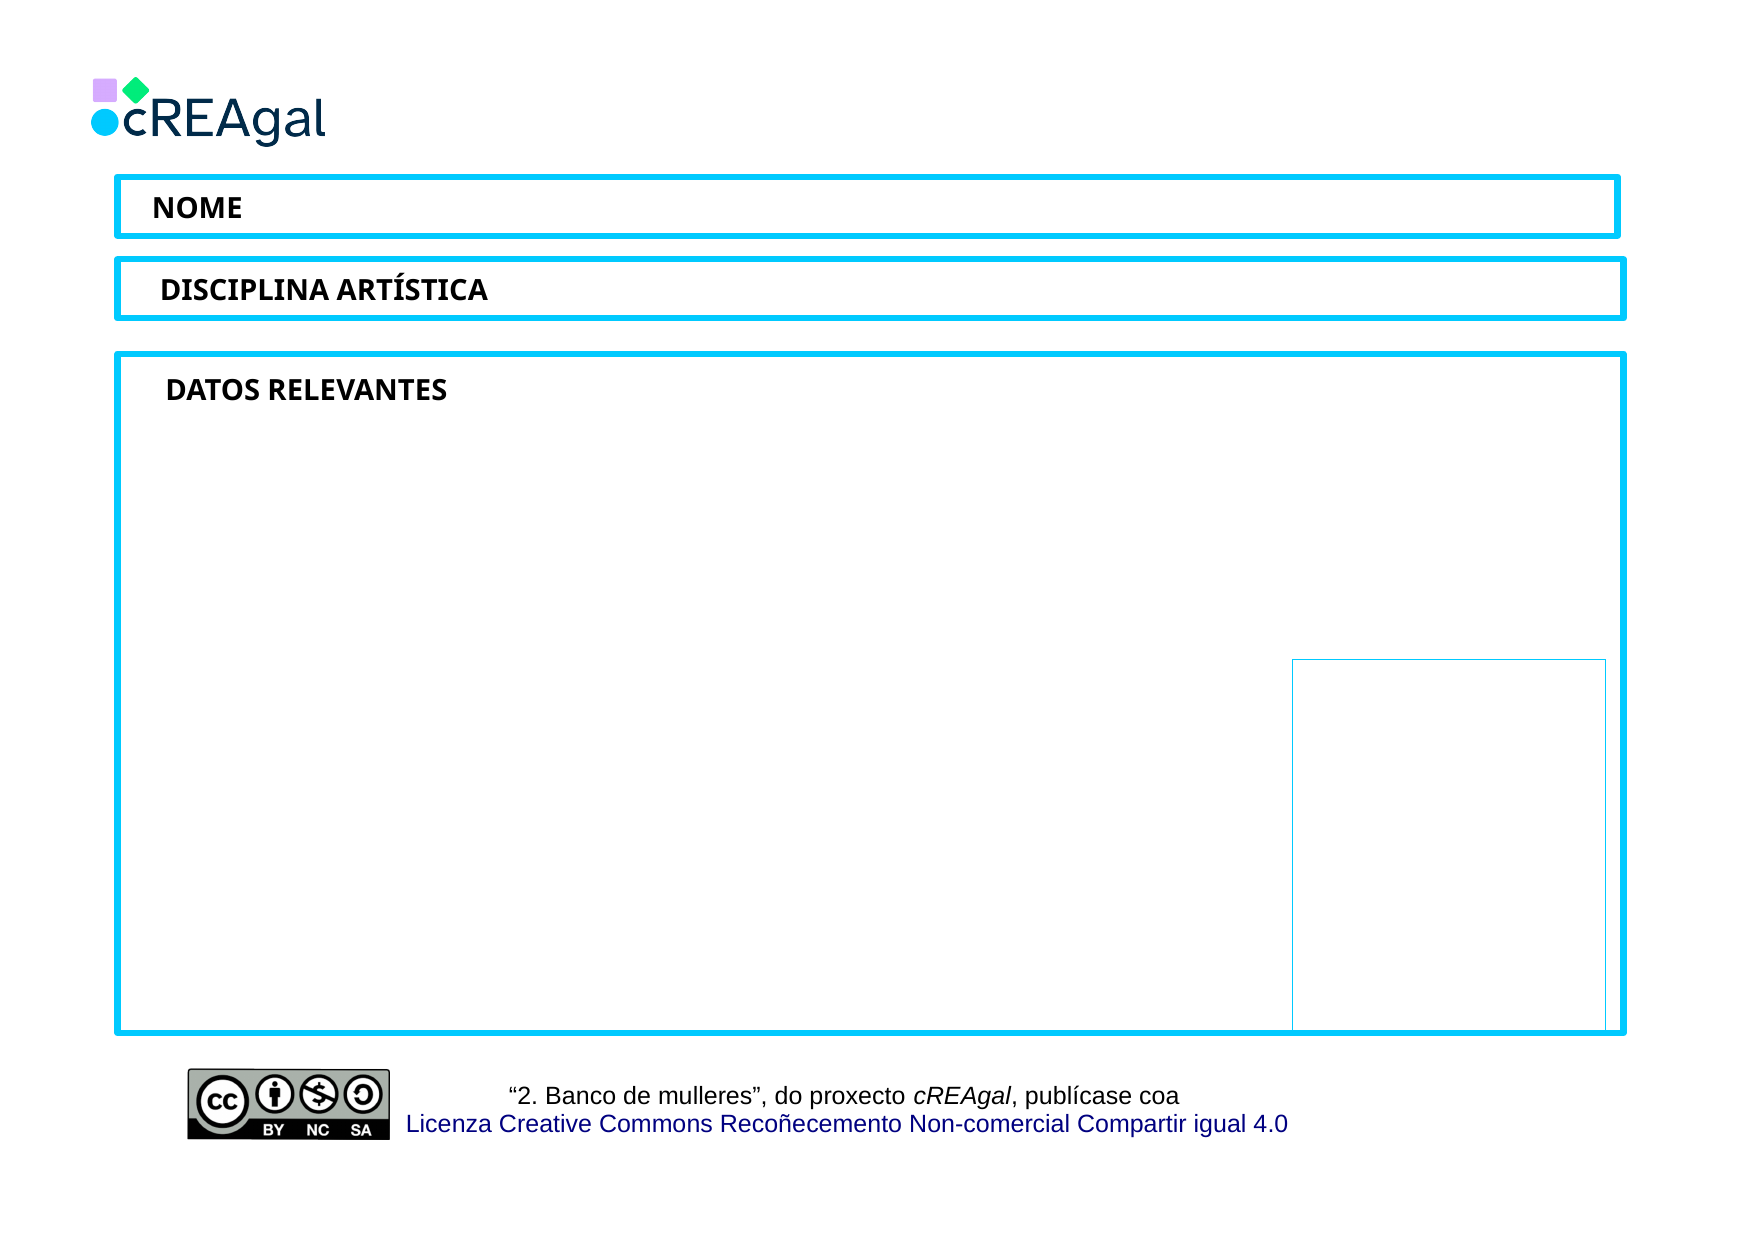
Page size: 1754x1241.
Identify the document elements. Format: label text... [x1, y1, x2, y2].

picture [187, 1068, 390, 1140]
text_box DISCIPLINA ARTÍSTICA [121, 262, 531, 315]
text_box NOME [129, 182, 266, 232]
picture [91, 77, 325, 147]
text_box DATOS RELEVANTES [99, 359, 514, 419]
text_box “2. Banco de mulleres”, do proxecto cREAgal, publícase coa Licenza Creative Commons Recoñecemento Non-comercial Compartir igual 4.0 [153, 1047, 1543, 1173]
